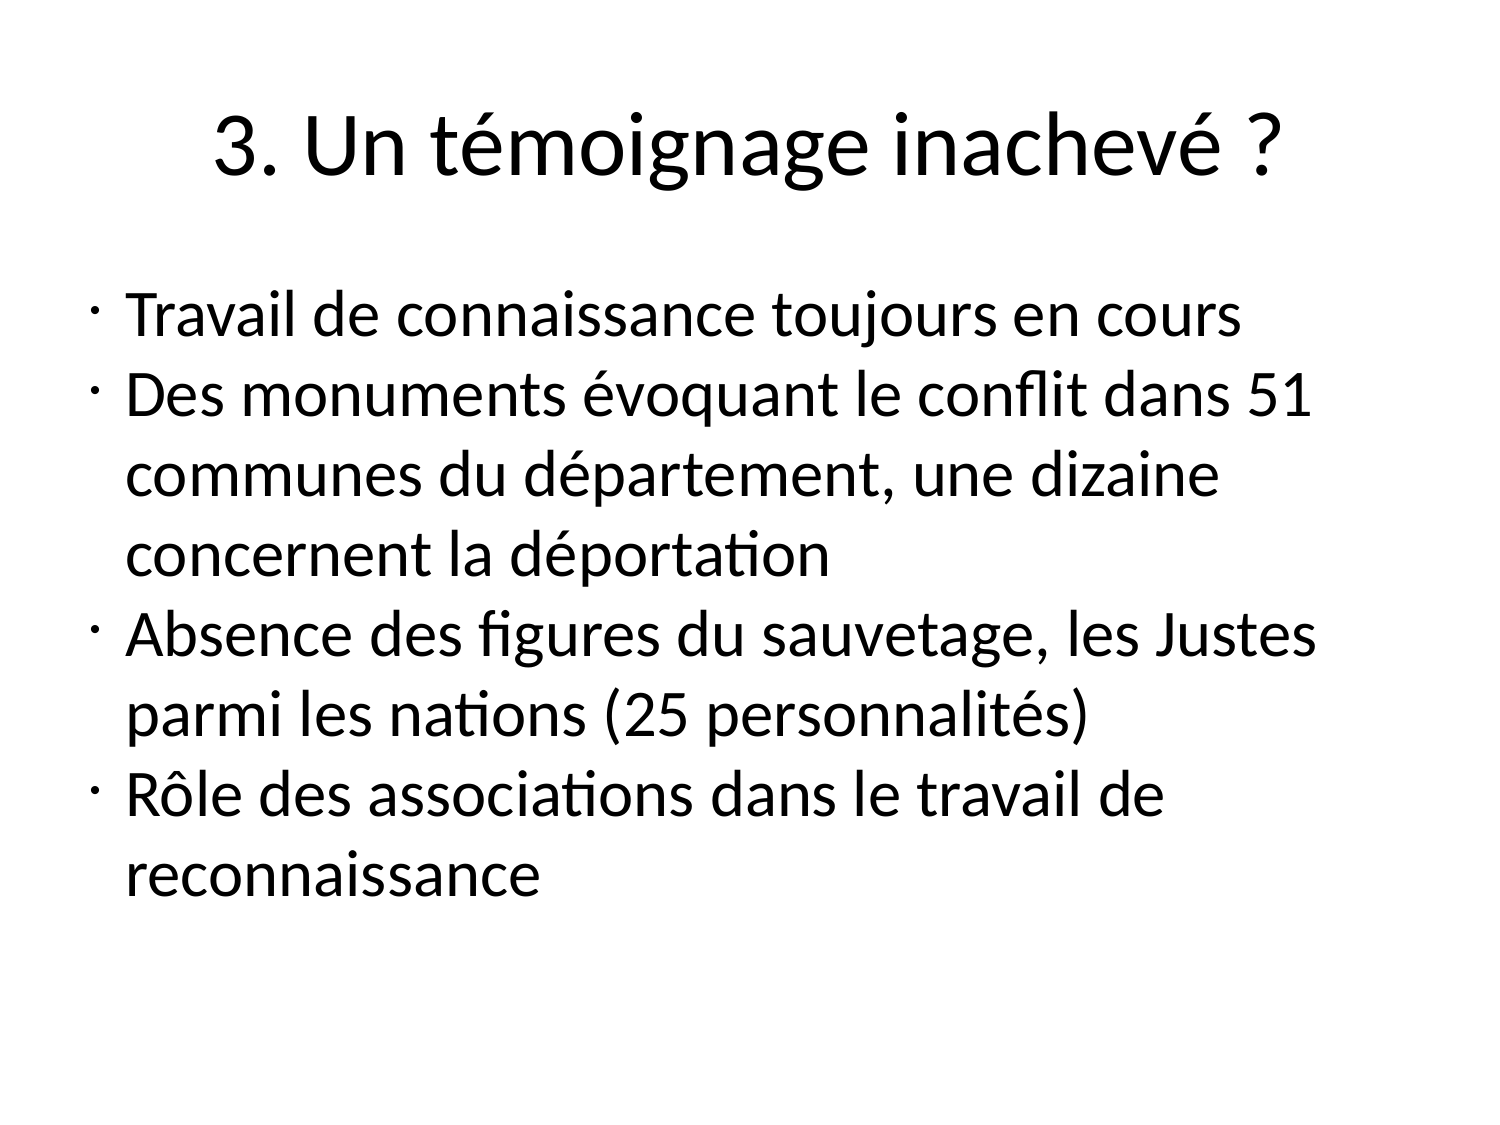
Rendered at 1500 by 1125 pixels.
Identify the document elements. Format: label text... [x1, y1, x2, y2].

text_box Travail de connaissance toujours en cours Des monuments évoquant le conflit dans 51 communes du département, une dizaine concernent la déportation Absence des figures du sauvetage, les Justes parmi les nations (25 personnalités) Rôle des associations dans le travail de reconnaissance [75, 262, 1425, 1005]
text_box 3. Un témoignage inachevé ? [75, 45, 1425, 233]
